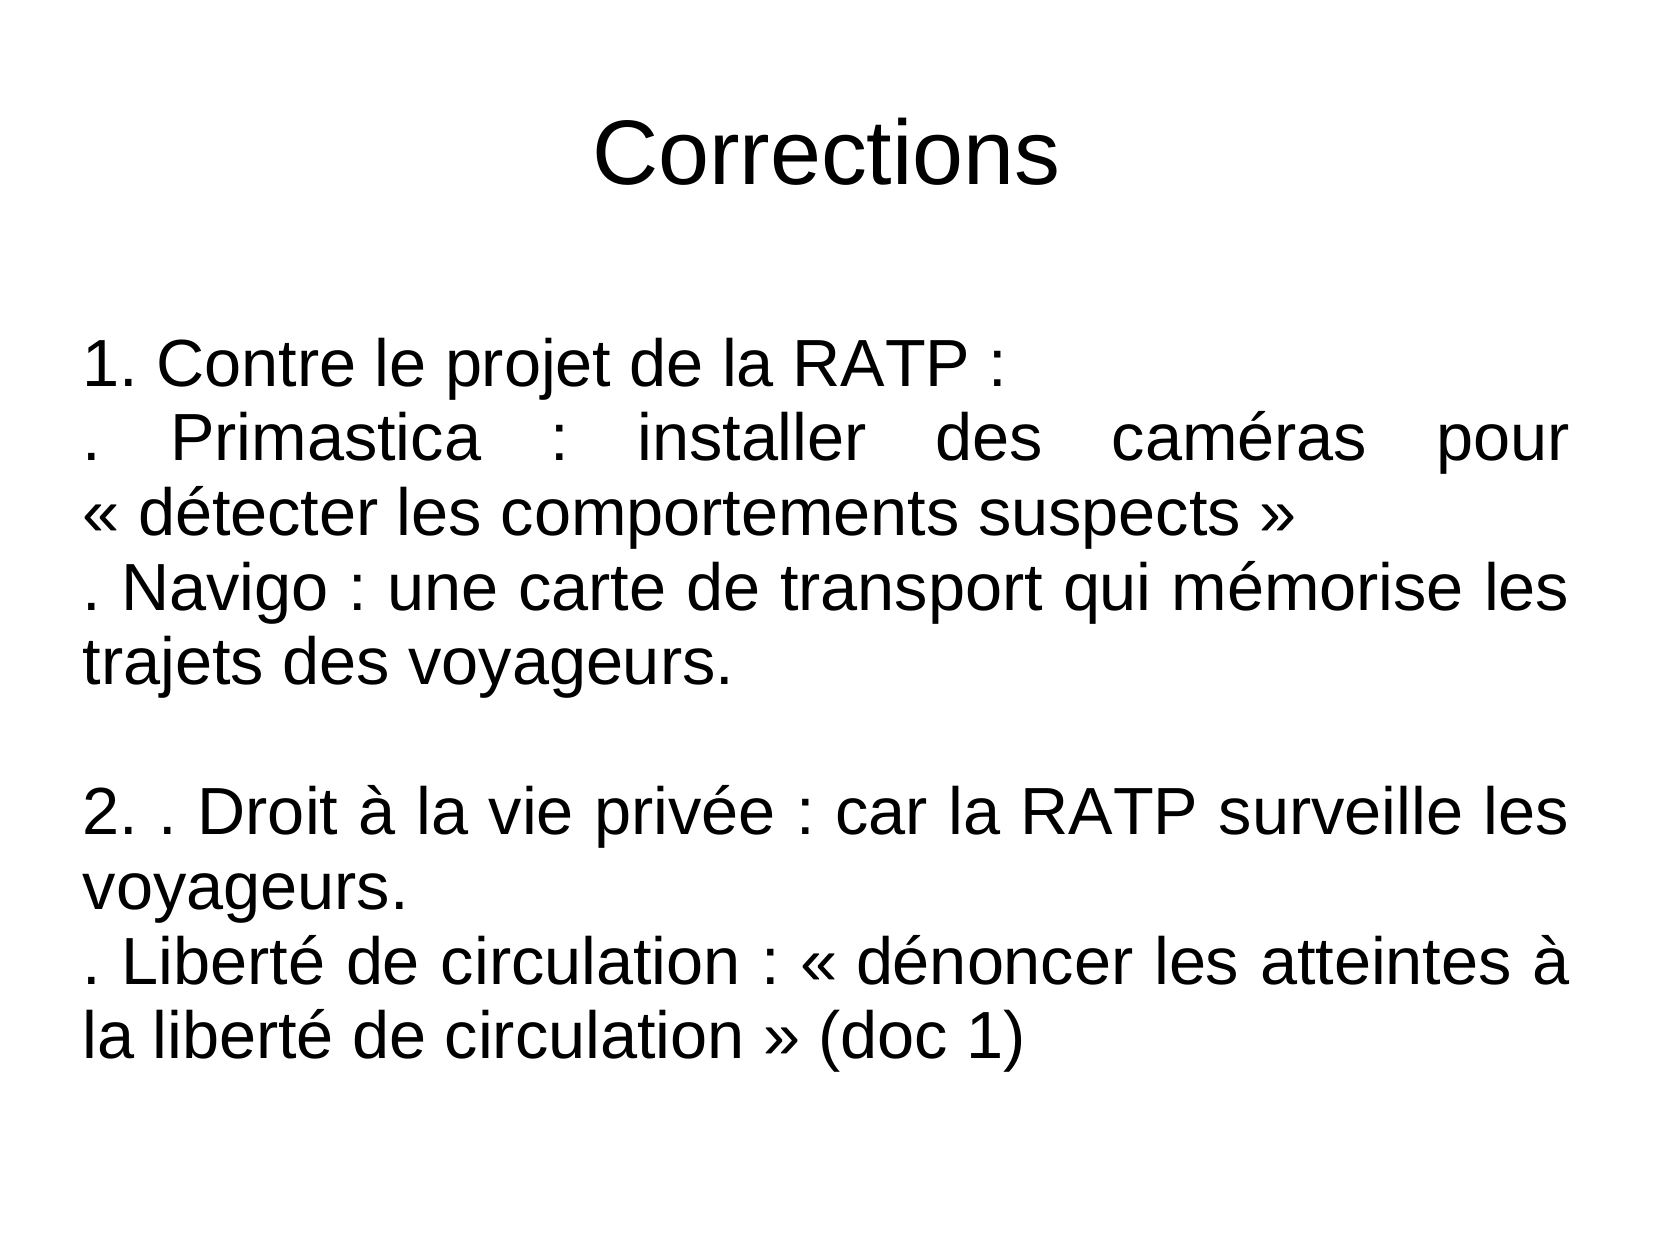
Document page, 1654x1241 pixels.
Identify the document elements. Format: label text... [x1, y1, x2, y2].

title Corrections [82, 56, 1571, 250]
subtitle 1. Contre le projet de la RATP : . Primastica : installer des caméras pour « détecter les comportements suspects » . Navigo : une carte de transport qui mémorise les trajets des voyageurs. 2. . Droit à la vie privée : car la RATP surveille les voyageurs. . Liberté de circulation : « dénoncer les atteintes à la liberté de circulation » (doc 1) [82, 297, 1571, 1102]
